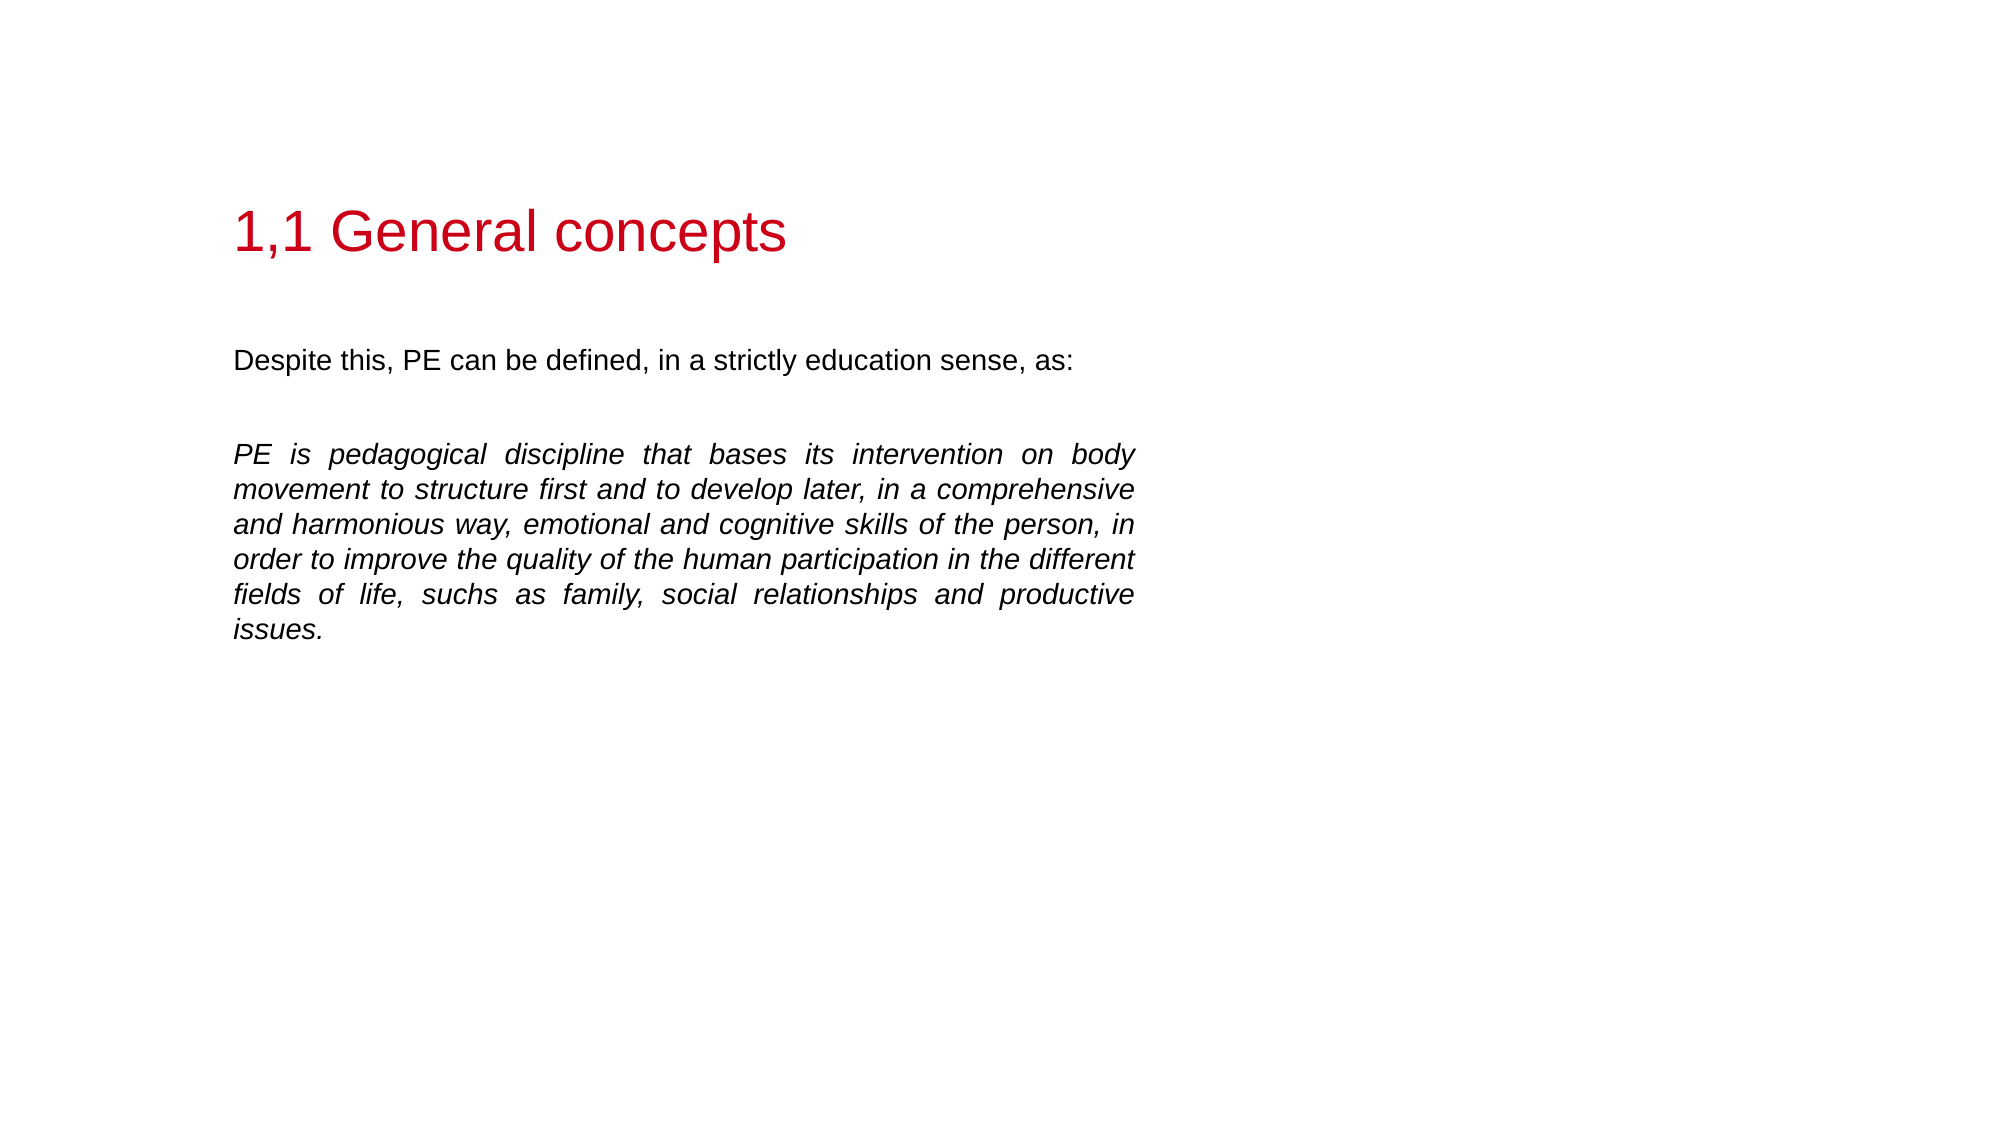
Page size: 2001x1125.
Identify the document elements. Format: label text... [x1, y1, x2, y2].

list Despite this, PE can be defined, in a strictly education sense, as: PE is pedagogical discipline that bases its intervention on body movement to structure first and to develop later, in a comprehensive and harmonious way, emotional and cognitive skills of the person, in order to improve the quality of the human participation in the different fields of life, suchs as family, social relationships and productive issues. [233, 341, 1140, 949]
subtitle 1,1 General concepts [233, 193, 1140, 253]
